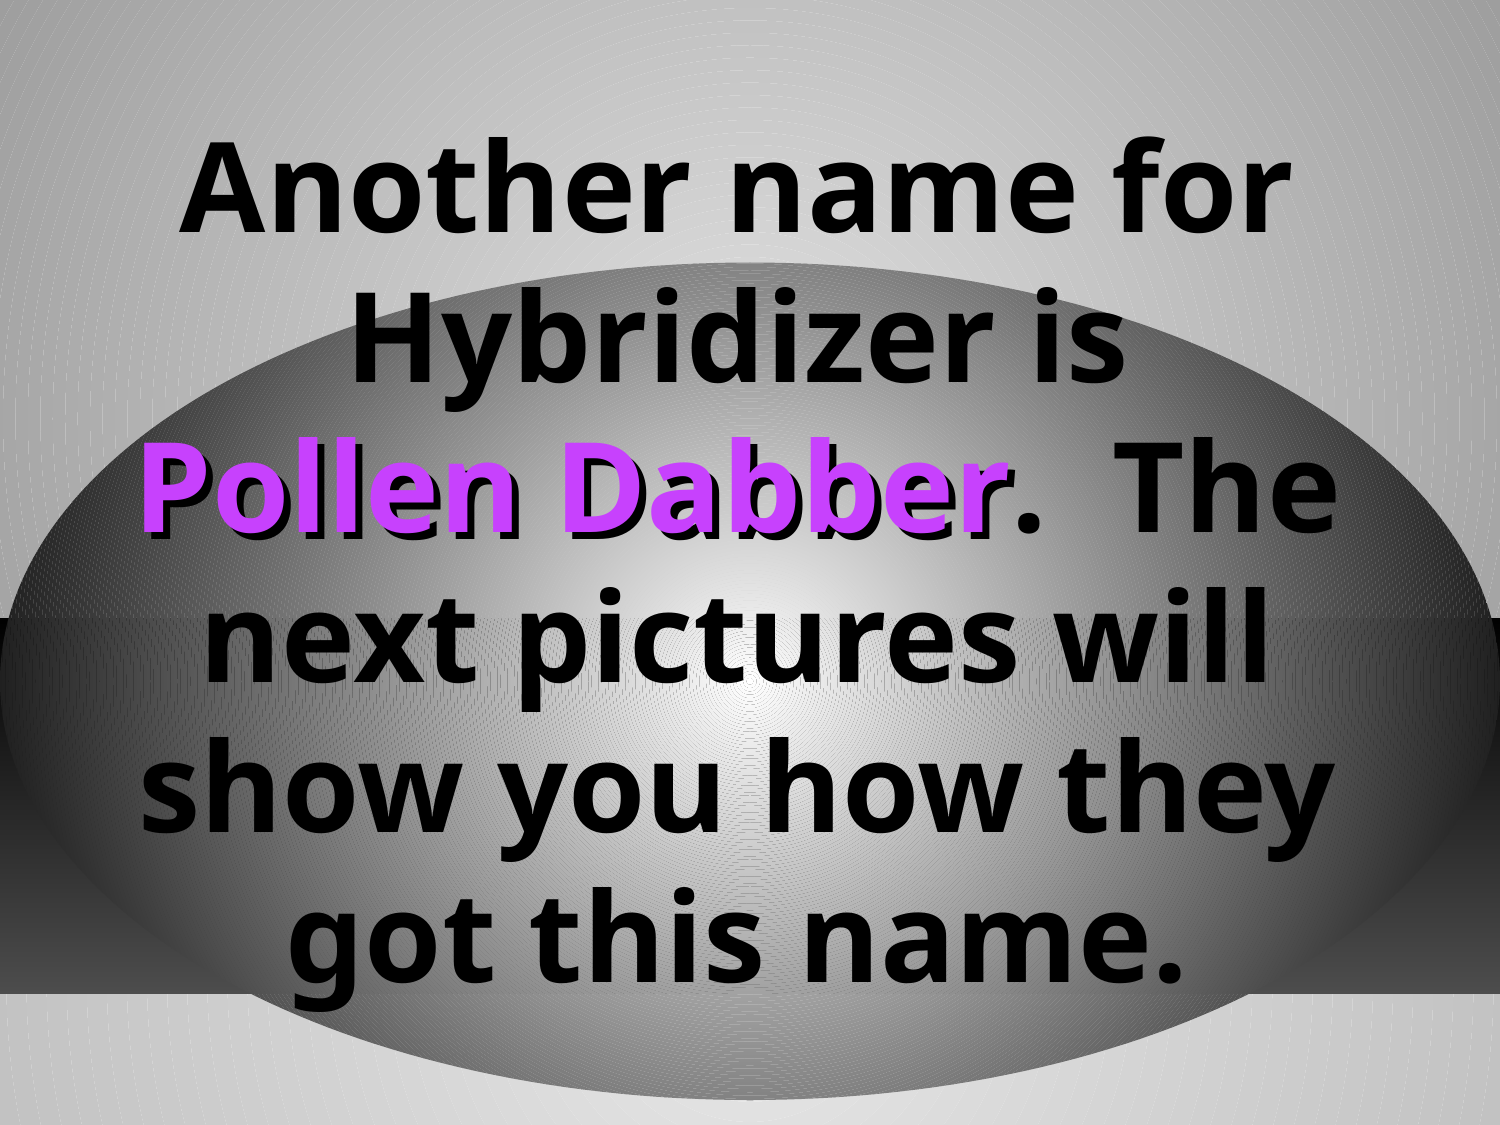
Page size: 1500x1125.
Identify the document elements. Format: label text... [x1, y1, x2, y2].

text_box Another name for Hybridizer is Pollen Dabber. The next pictures will show you how they got this name. [99, 99, 1375, 1024]
